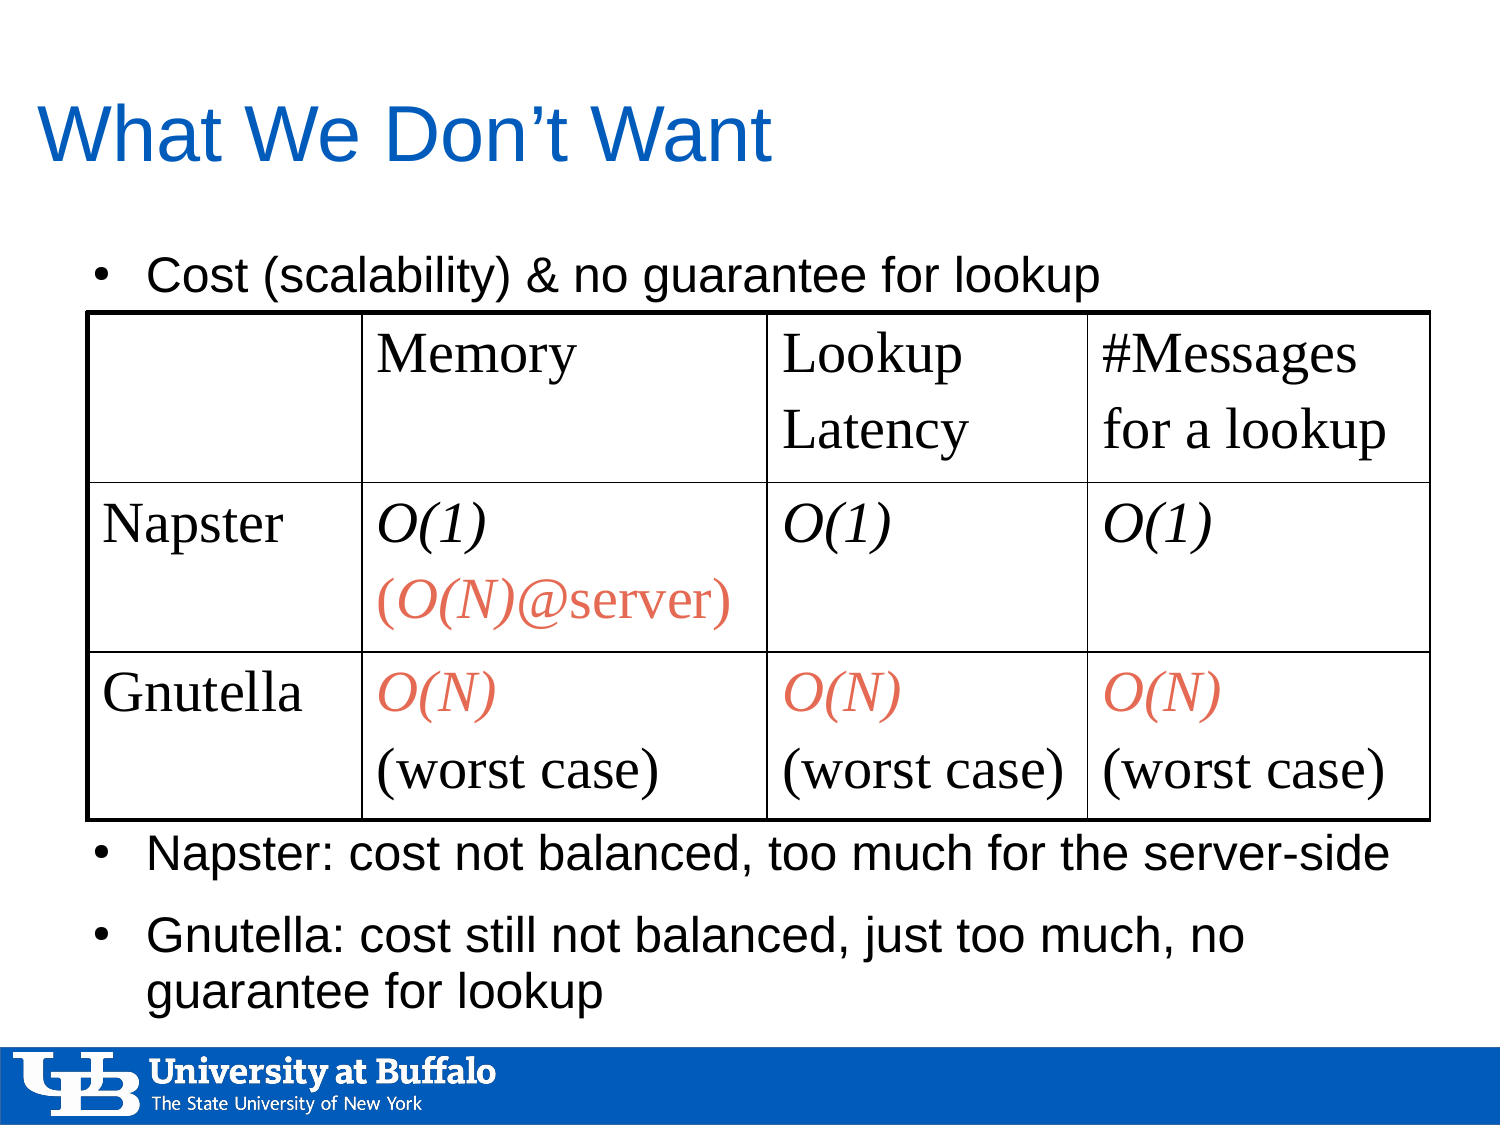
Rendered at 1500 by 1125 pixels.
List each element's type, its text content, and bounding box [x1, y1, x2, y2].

table_header #Messages for a lookup [1088, 315, 1429, 482]
table_cell O(1) (O(N)@server) [363, 483, 766, 651]
table_cell Napster [90, 483, 361, 651]
table_header [90, 315, 361, 482]
picture [13, 1052, 496, 1116]
list Cost (scalability) & no guarantee for lookup Napster: cost not balanced, too much for the server-side Gnutella: cost still not balanced, just too much, no guarantee for lookup [75, 247, 1426, 901]
table_cell O(N) (worst case) [1088, 653, 1429, 818]
table_cell O(N) (worst case) [768, 653, 1087, 818]
table_cell O(1) [768, 483, 1087, 651]
table_header Memory [363, 315, 766, 482]
table_cell Gnutella [90, 653, 361, 818]
table_cell O(1) [1088, 483, 1429, 651]
title What We Don’t Want [37, 95, 1388, 173]
table_header Lookup Latency [768, 315, 1087, 482]
table_cell O(N) (worst case) [363, 653, 766, 818]
